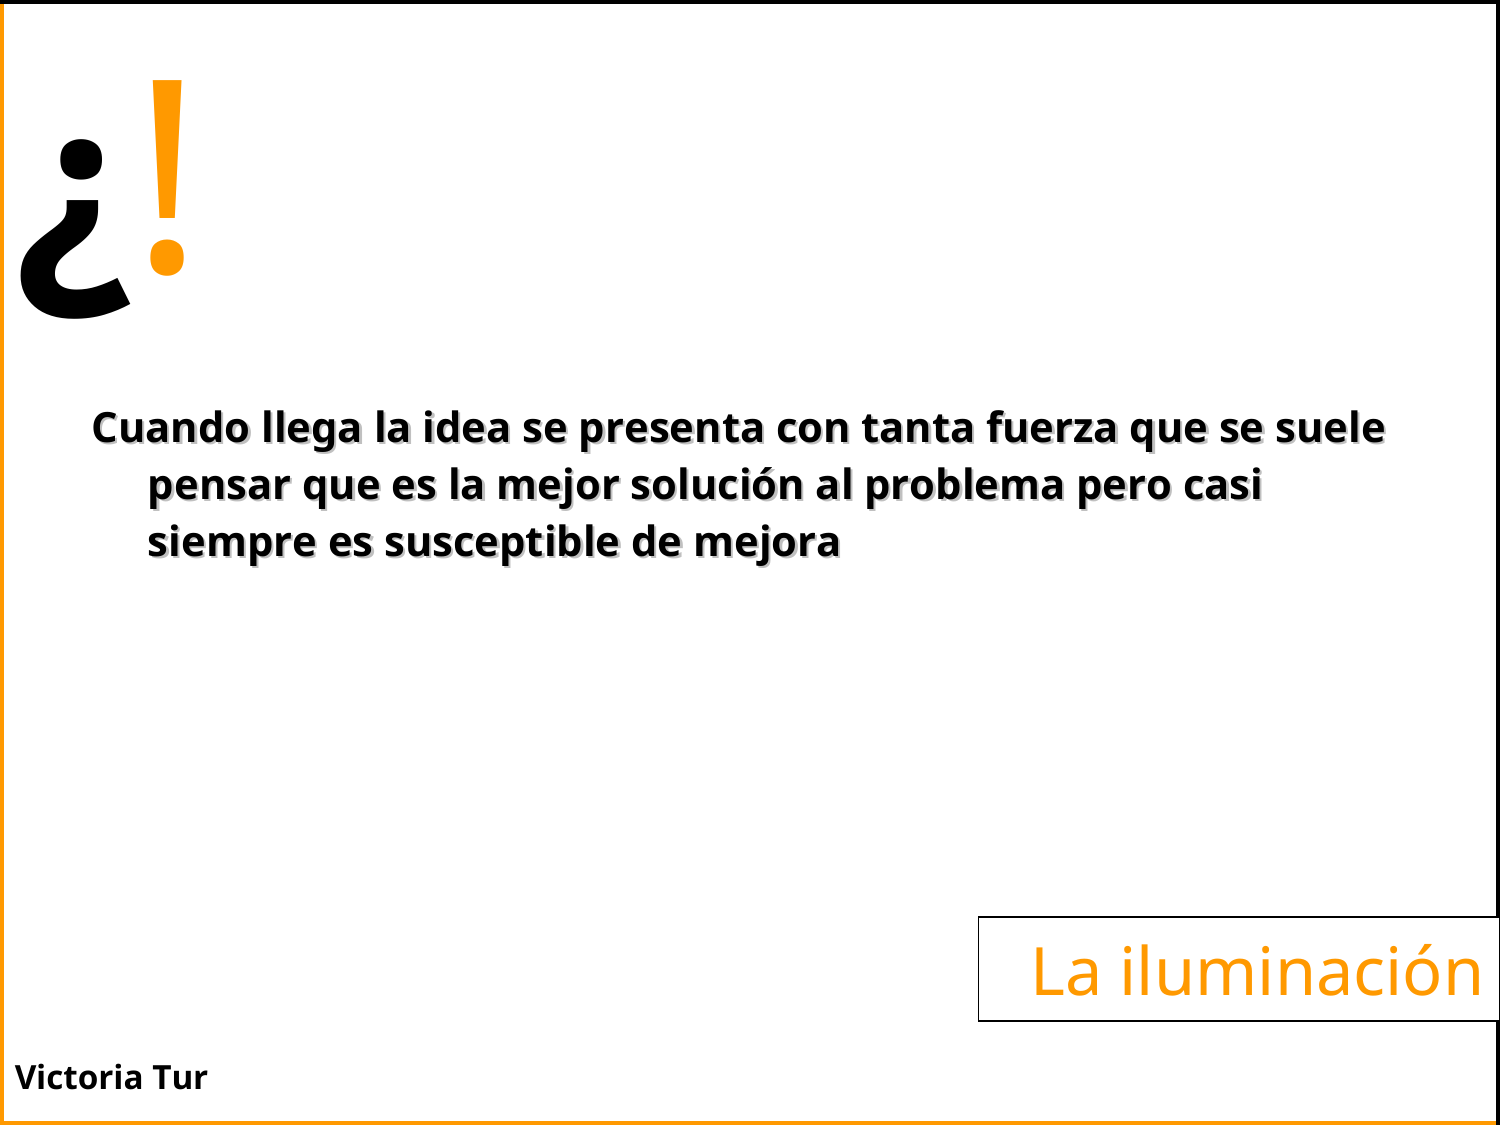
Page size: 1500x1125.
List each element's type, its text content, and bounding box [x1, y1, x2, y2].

list Cuando llega la idea se presenta con tanta fuerza que se suele pensar que es la mejor solución al problema pero casi siempre es susceptible de mejora [76, 255, 1427, 998]
text_box La iluminación [978, 916, 1500, 1021]
